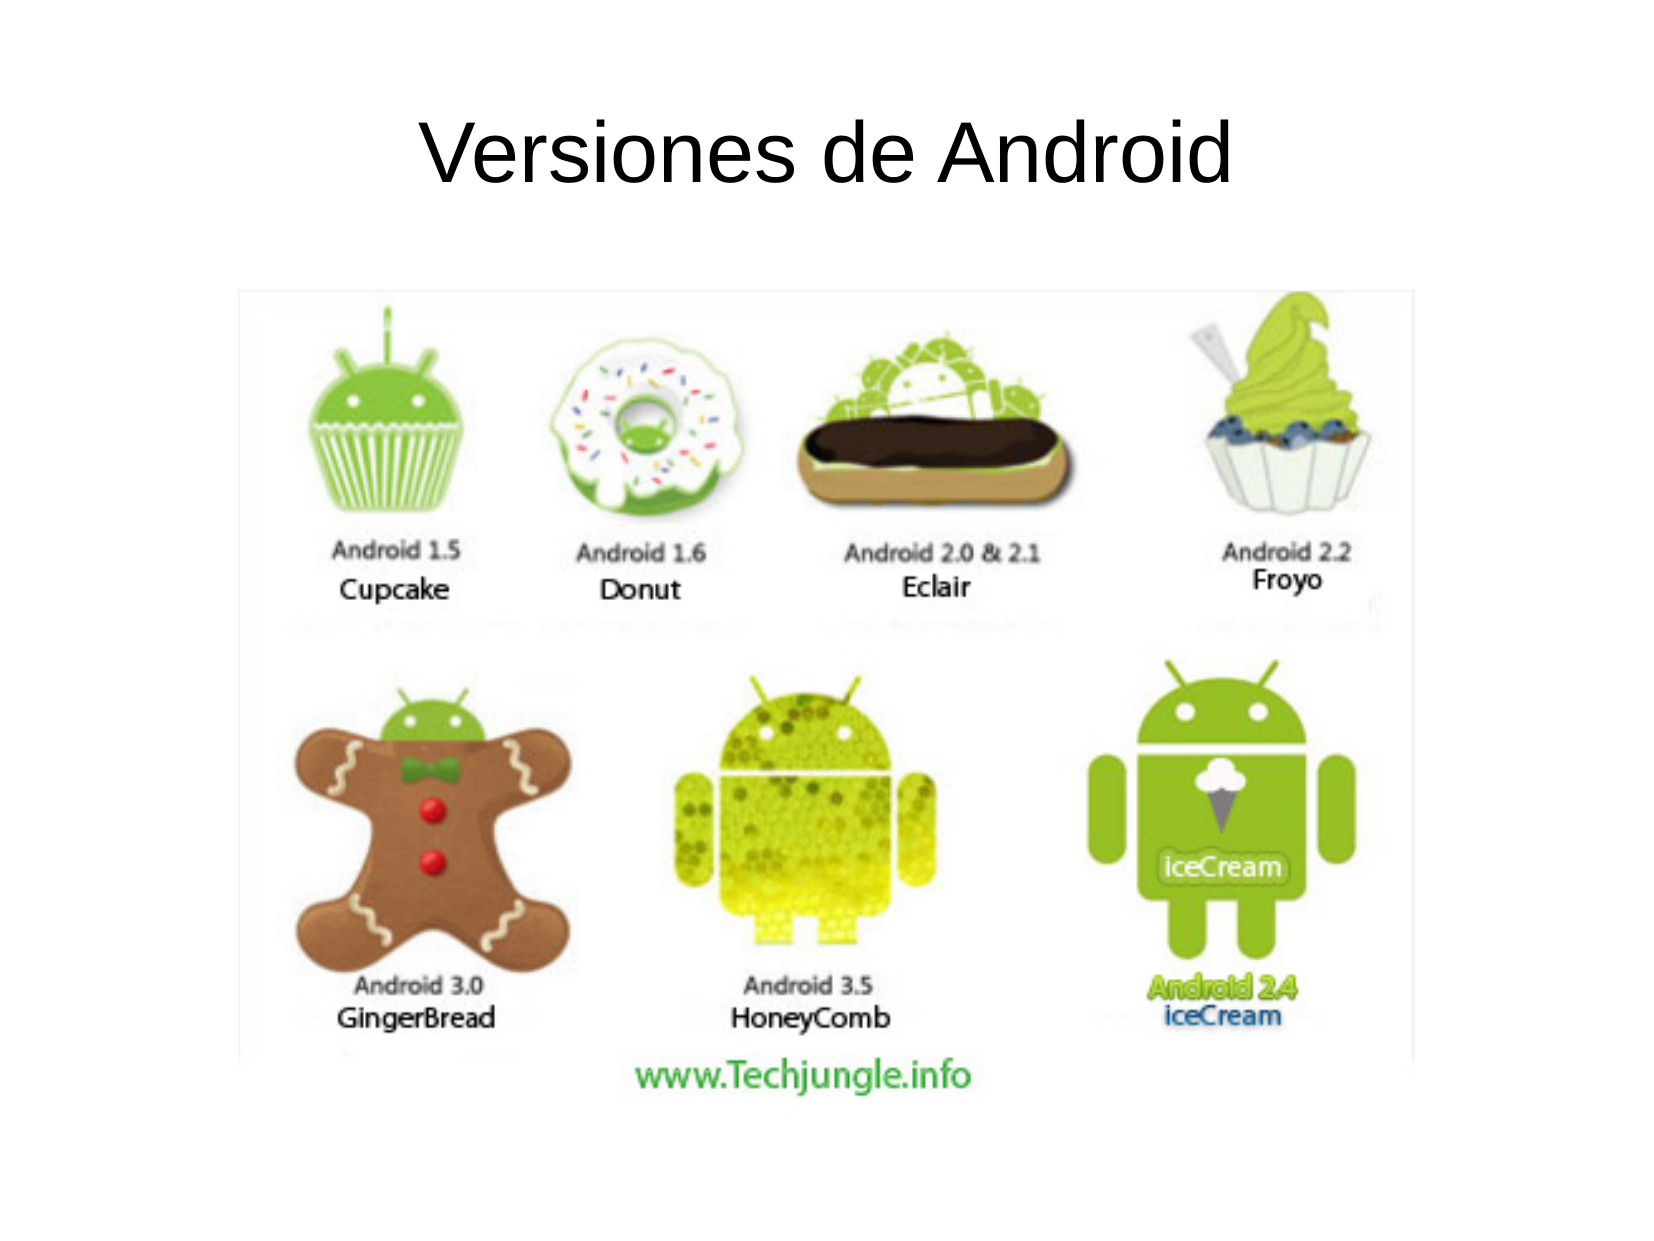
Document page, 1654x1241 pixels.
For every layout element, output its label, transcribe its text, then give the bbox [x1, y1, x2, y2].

picture [238, 290, 1415, 1109]
title Versiones de Android [82, 49, 1571, 257]
